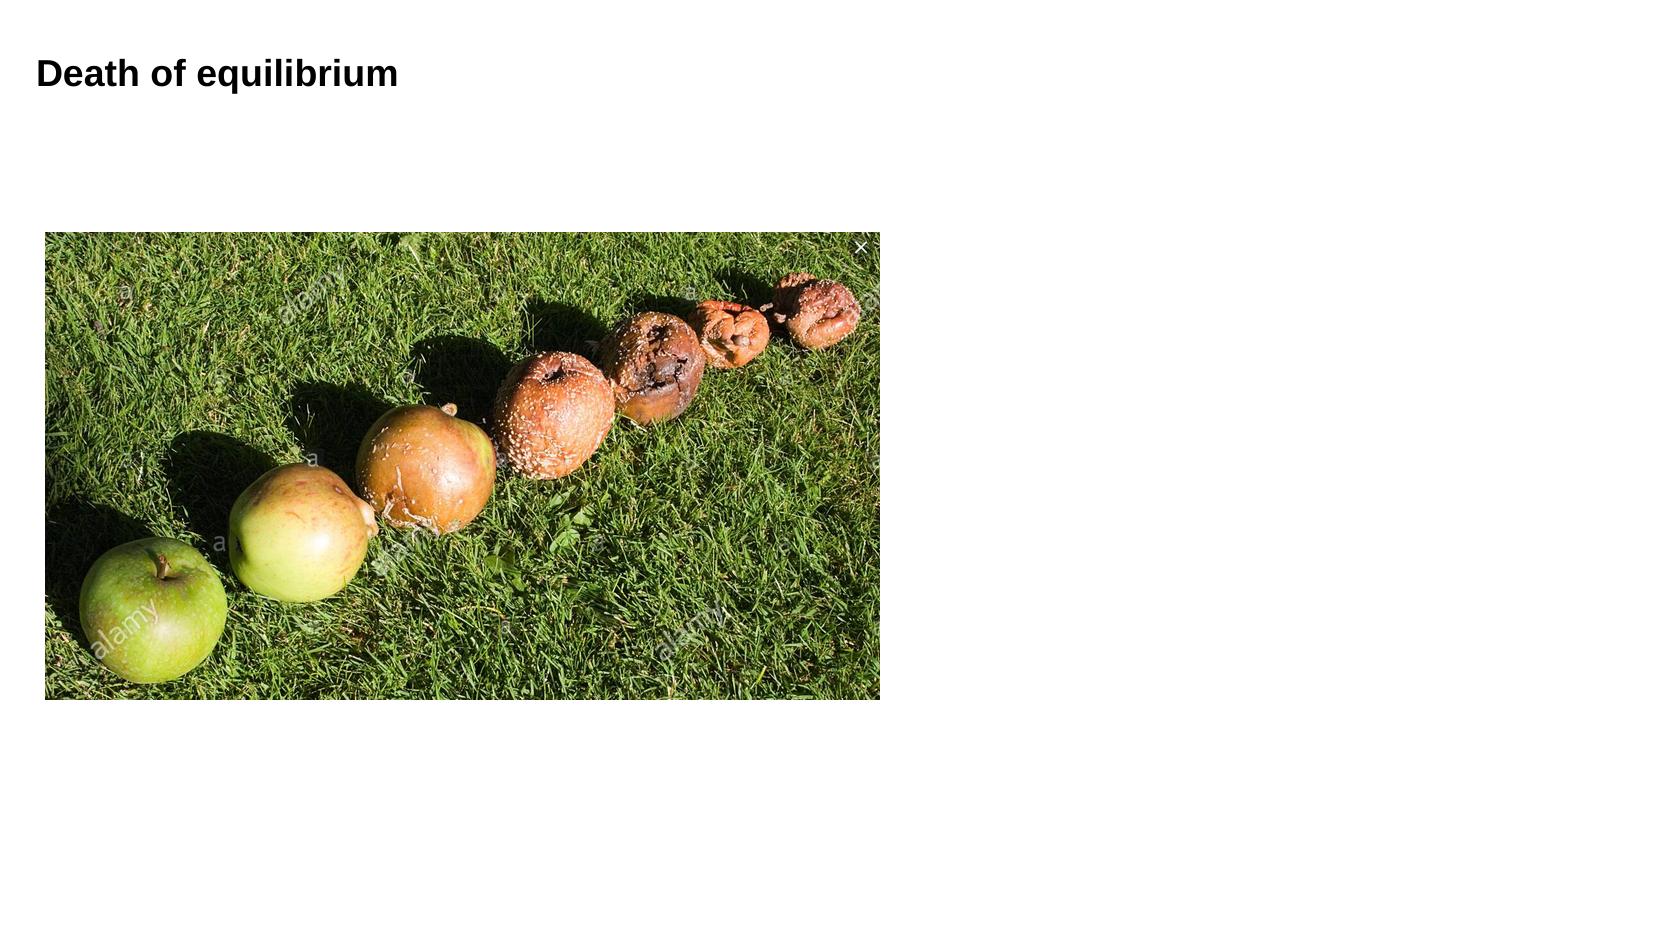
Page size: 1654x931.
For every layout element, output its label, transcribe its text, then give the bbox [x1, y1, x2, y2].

picture [45, 232, 880, 700]
text_box Death of equilibrium [21, 45, 532, 103]
